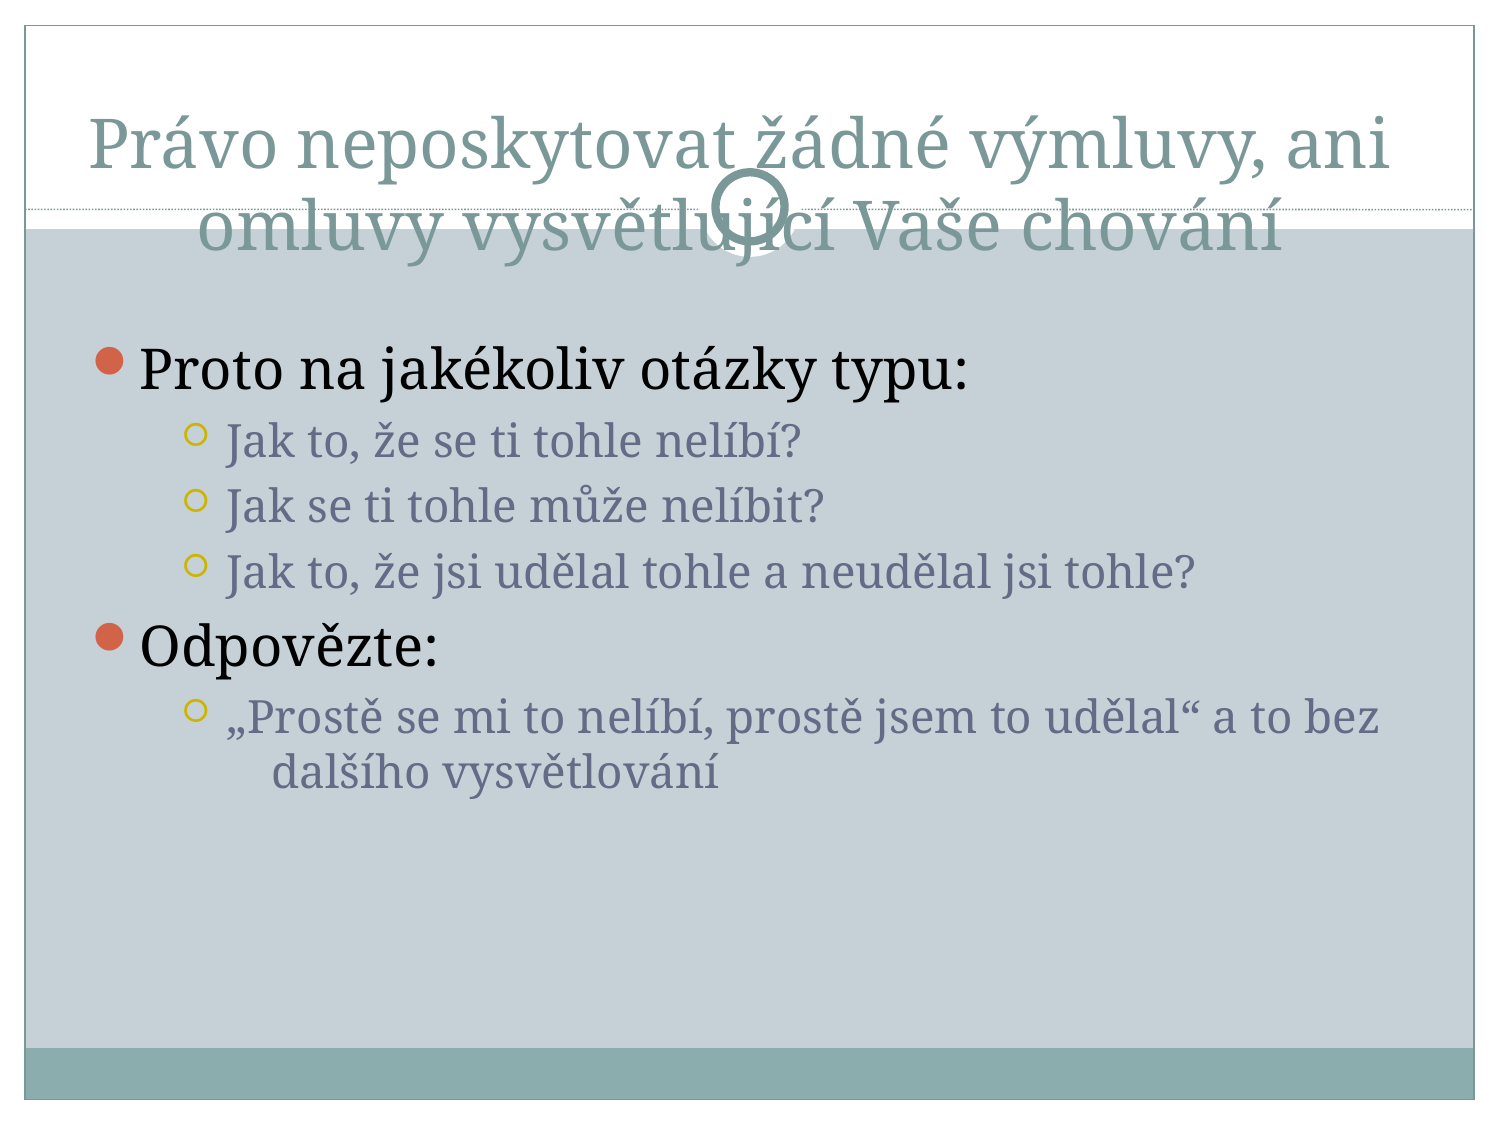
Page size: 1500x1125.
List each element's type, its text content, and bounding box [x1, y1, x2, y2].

list Proto na jakékoliv otázky typu: Jak to, že se ti tohle nelíbí? Jak se ti tohle může nelíbit? Jak to, že jsi udělal tohle a neudělal jsi tohle? Odpovězte: „Prostě se mi to nelíbí, prostě jsem to udělal“ a to bez dalšího vysvětlování [76, 326, 1427, 1086]
title Právo neposkytovat žádné výmluvy, ani omluvy vysvětlující Vaše chování [64, 66, 1415, 272]
